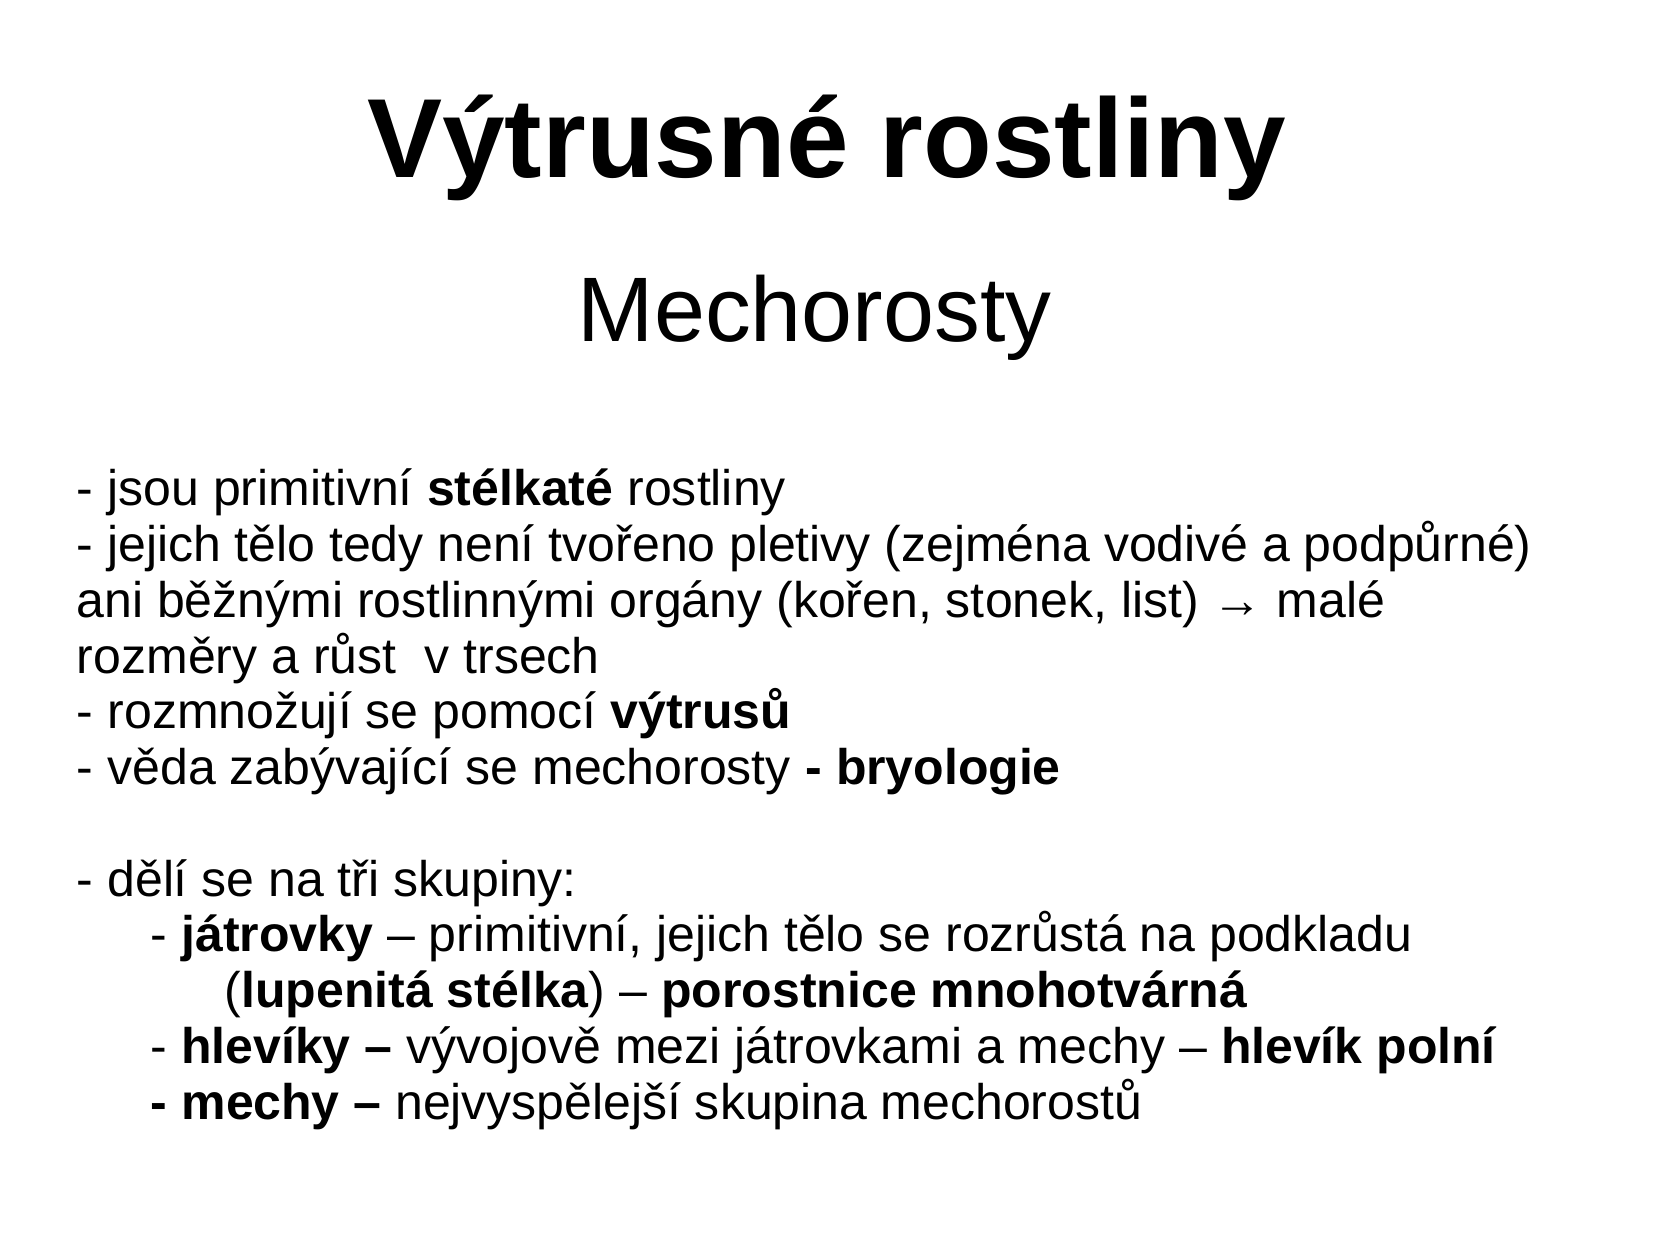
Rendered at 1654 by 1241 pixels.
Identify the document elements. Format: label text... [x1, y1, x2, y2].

subtitle - jsou primitivní stélkaté rostliny - jejich tělo tedy není tvořeno pletivy (zejména vodivé a podpůrné) ani běžnými rostlinnými orgány (kořen, stonek, list) → malé rozměry a růst v trsech - rozmnožují se pomocí výtrusů - věda zabývající se mechorosty - bryologie - dělí se na tři skupiny: - játrovky – primitivní, jejich tělo se rozrůstá na podkladu (lupenitá stélka) – porostnice mnohotvárná - hlevíky – vývojově mezi játrovkami a mechy – hlevík polní - mechy – nejvyspělejší skupina mechorostů [76, 460, 1566, 1241]
title Výtrusné rostliny [82, 35, 1571, 243]
title Mechorosty [70, 206, 1559, 414]
